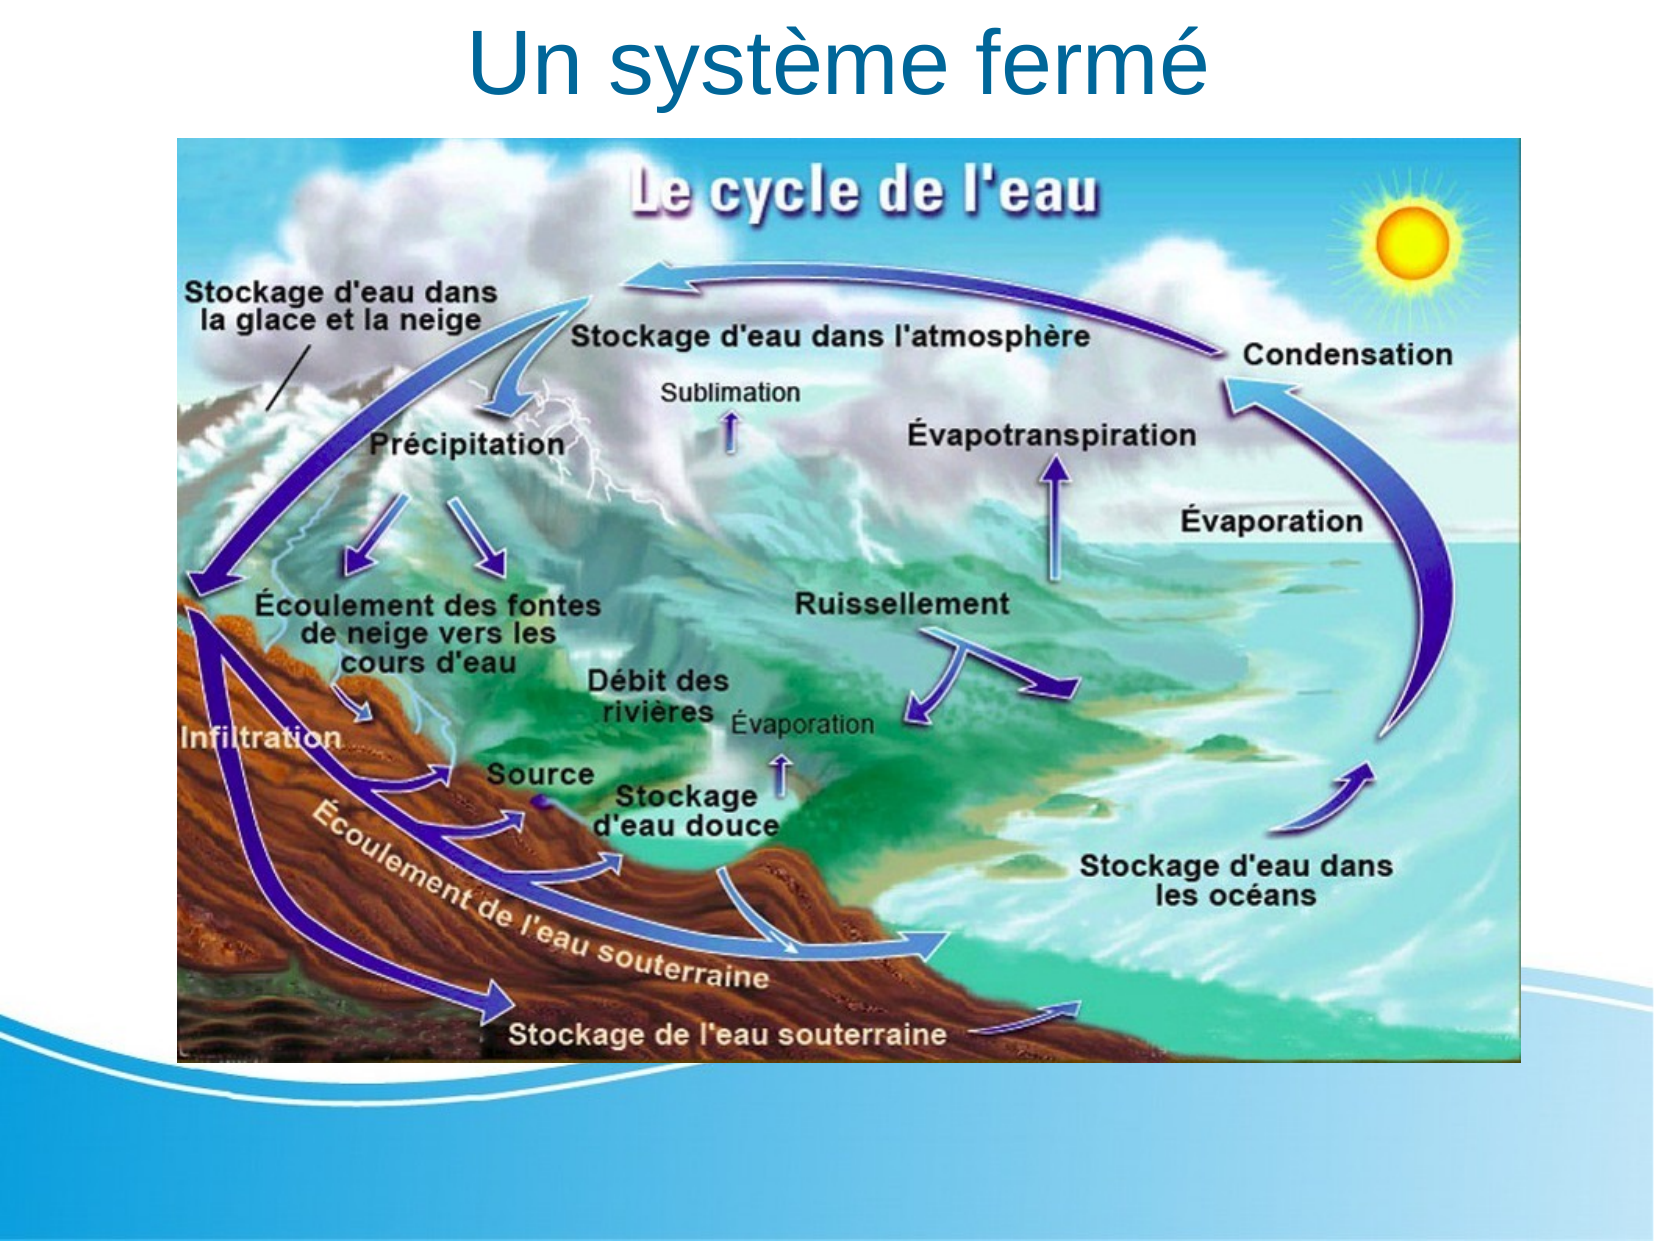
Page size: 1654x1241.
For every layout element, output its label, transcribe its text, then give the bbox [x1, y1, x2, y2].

picture [0, 138, 1654, 1241]
title Un système fermé [330, 11, 1347, 138]
